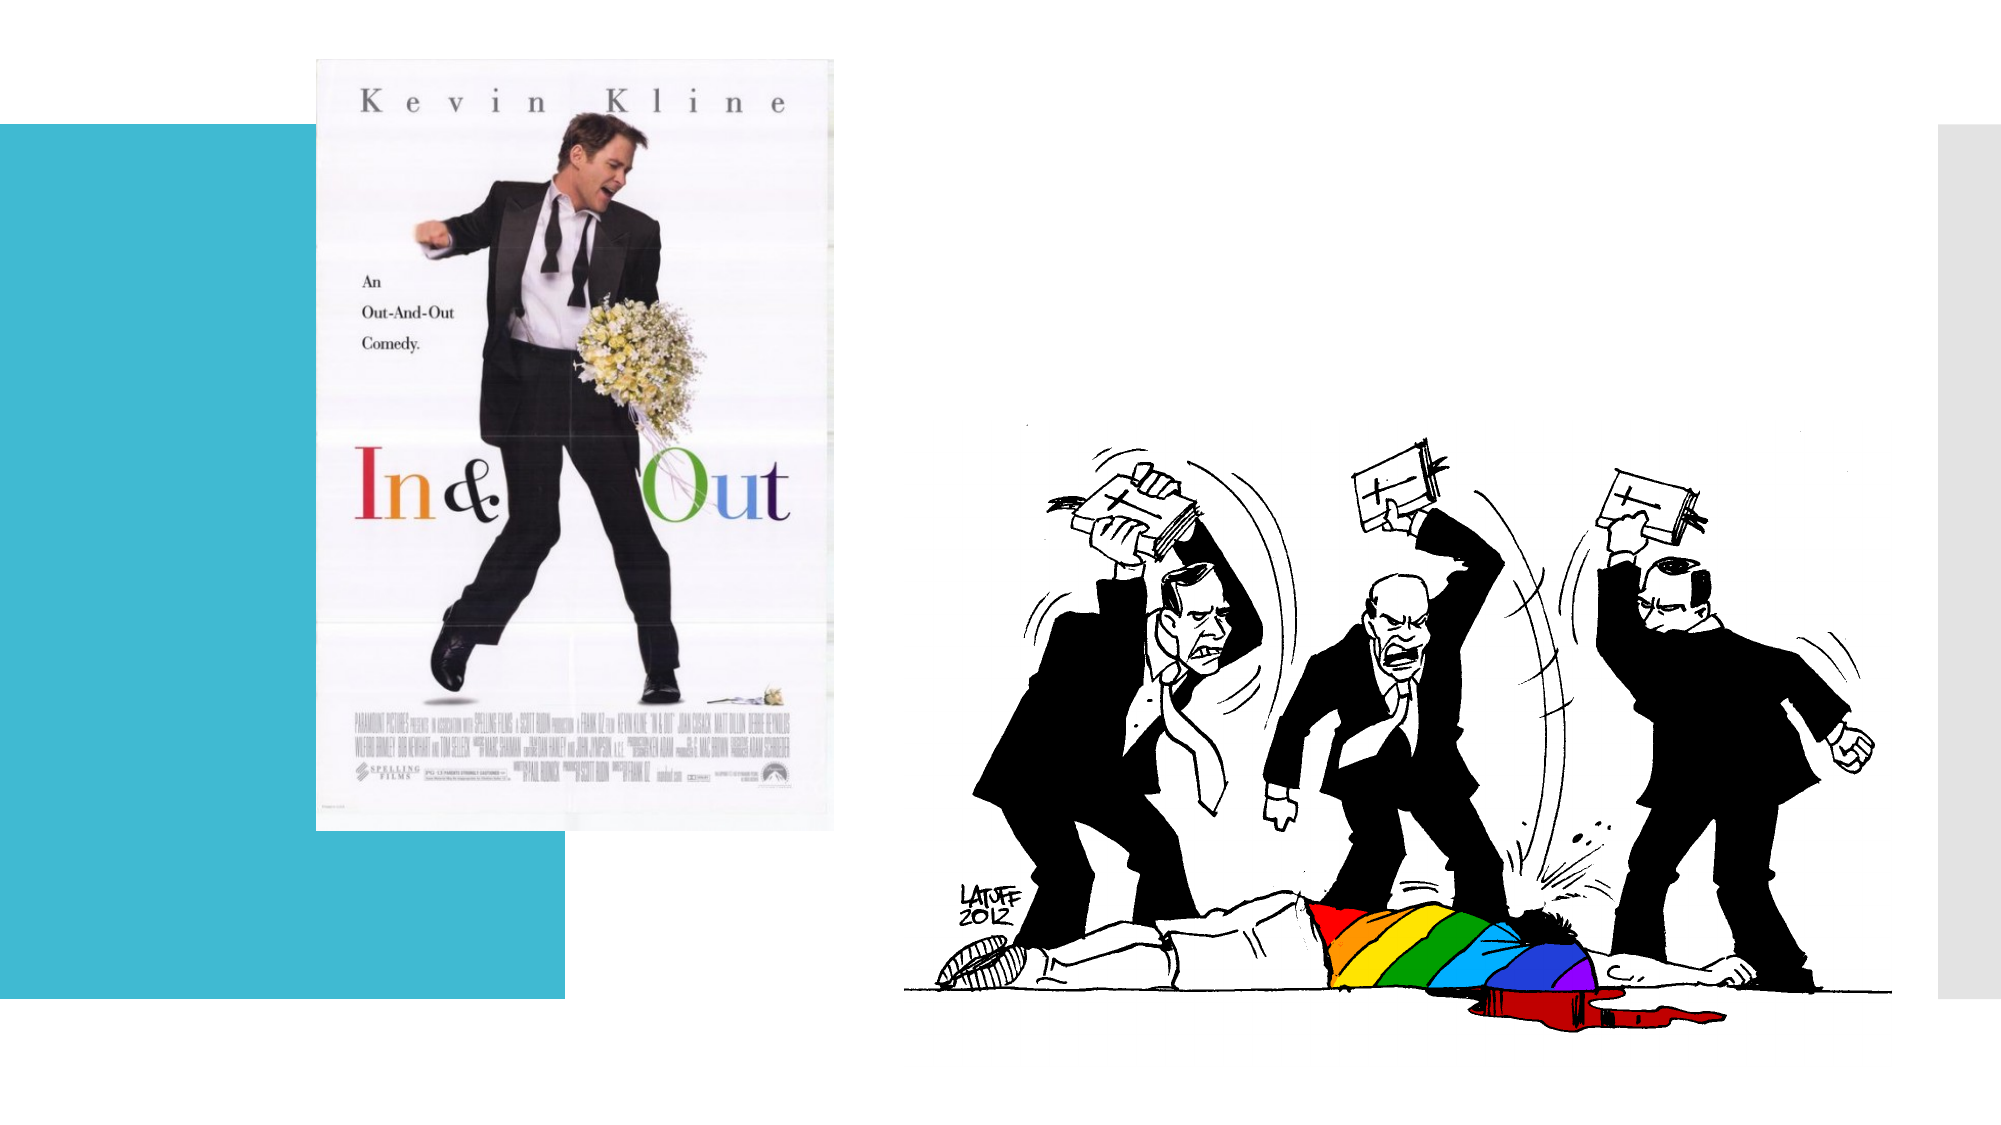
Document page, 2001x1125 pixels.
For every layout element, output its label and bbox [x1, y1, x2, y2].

picture [316, 59, 834, 831]
picture [904, 421, 1892, 1067]
